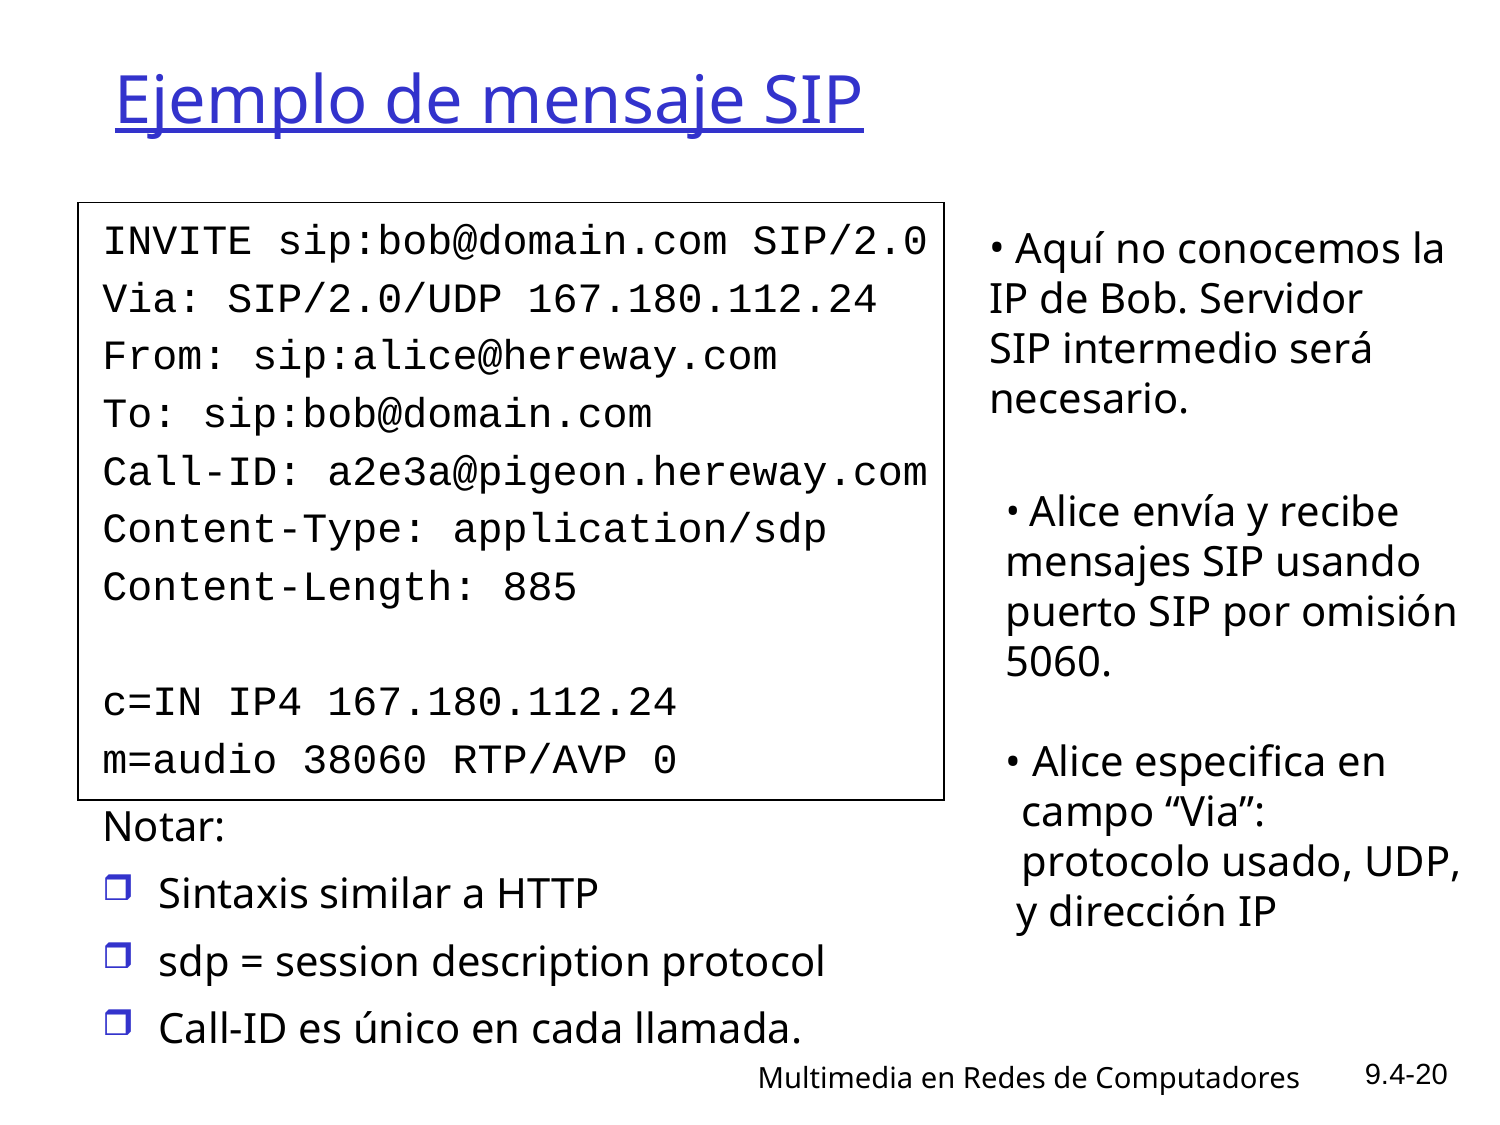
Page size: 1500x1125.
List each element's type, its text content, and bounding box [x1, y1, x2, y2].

title Ejemplo de mensaje SIP [99, 32, 1375, 163]
text_box Alice envía y recibe mensajes SIP usando puerto SIP por omisión 5060. Alice especifica en campo “Via”: protocolo usado, UDP, y dirección IP [991, 477, 1477, 943]
text_box Aquí no conocemos la IP de Bob. Servidor SIP intermedio será necesario. [974, 213, 1462, 430]
text_box [78, 202, 944, 801]
list INVITE sip:bob@domain.com SIP/2.0 Via: SIP/2.0/UDP 167.180.112.24 From: sip:alice@hereway.com To: sip:bob@domain.com Call-ID: a2e3a@pigeon.hereway.com Content-Type: application/sdp Content-Length: 885 c=IN IP4 167.180.112.24 m=audio 38060 RTP/AVP 0 Notar: Sintaxis similar a HTTP sdp = session description protocol Call-ID es único en cada llamada. [87, 212, 974, 1037]
